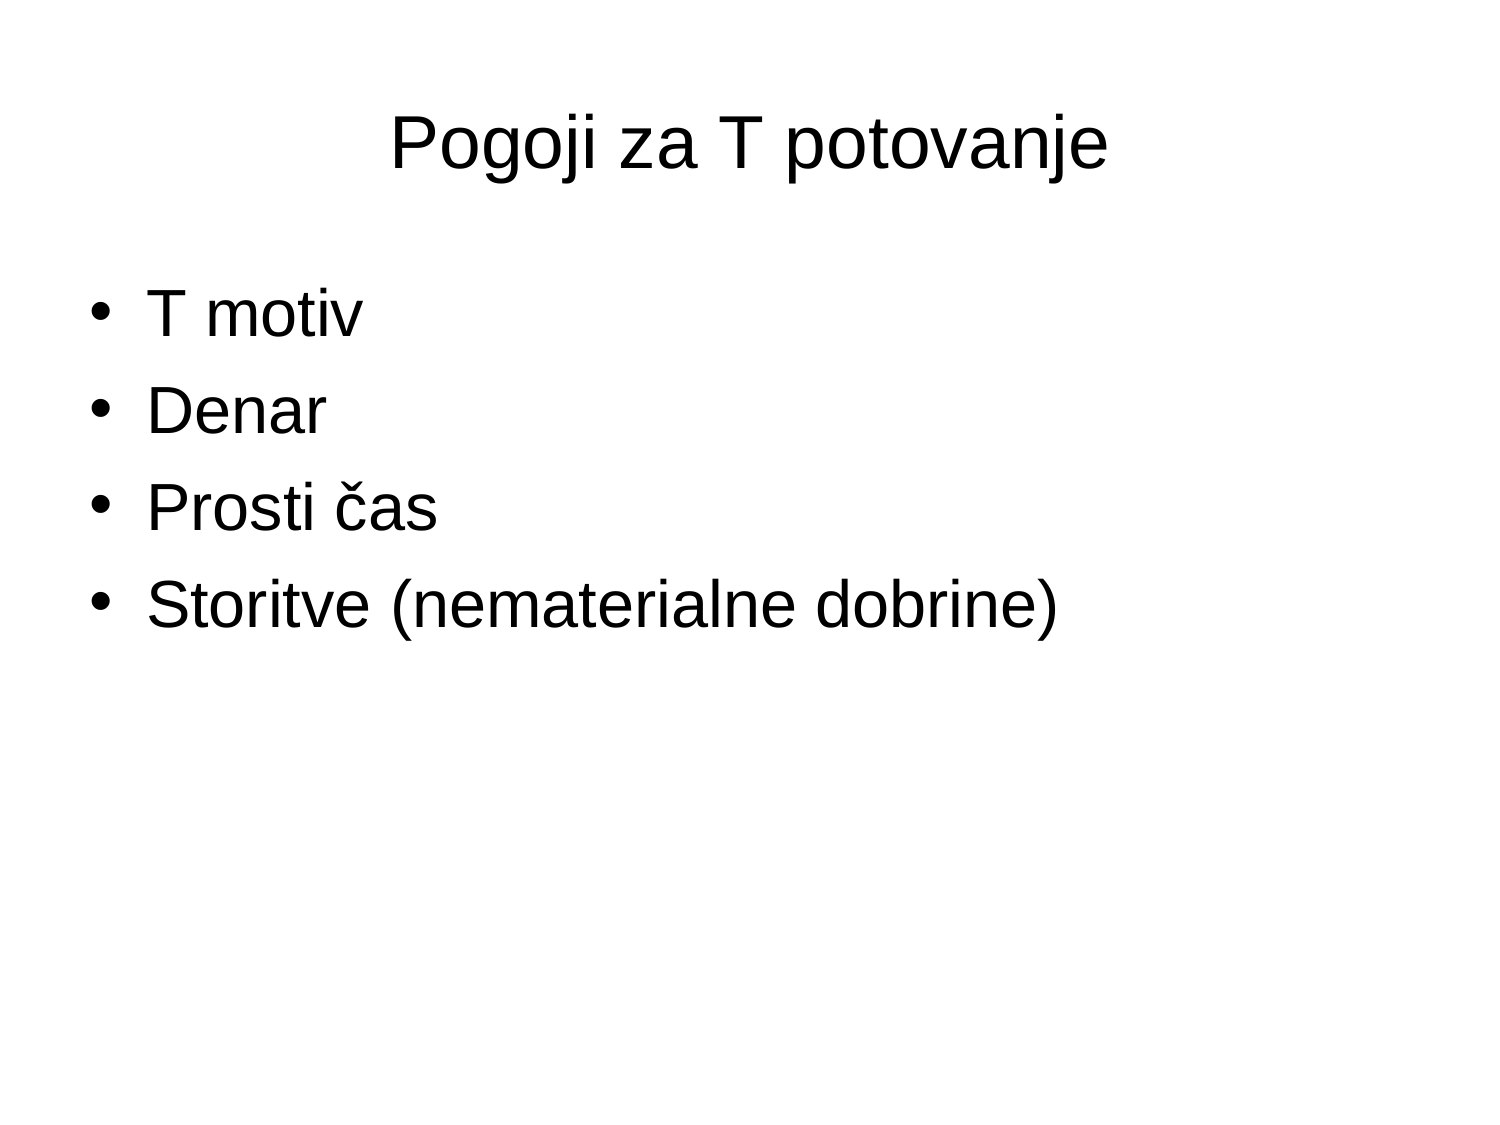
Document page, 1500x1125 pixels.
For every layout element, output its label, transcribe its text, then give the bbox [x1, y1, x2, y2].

list T motiv Denar Prosti čas Storitve (nematerialne dobrine) [75, 262, 1426, 1006]
title Pogoji za T potovanje [75, 45, 1426, 233]
